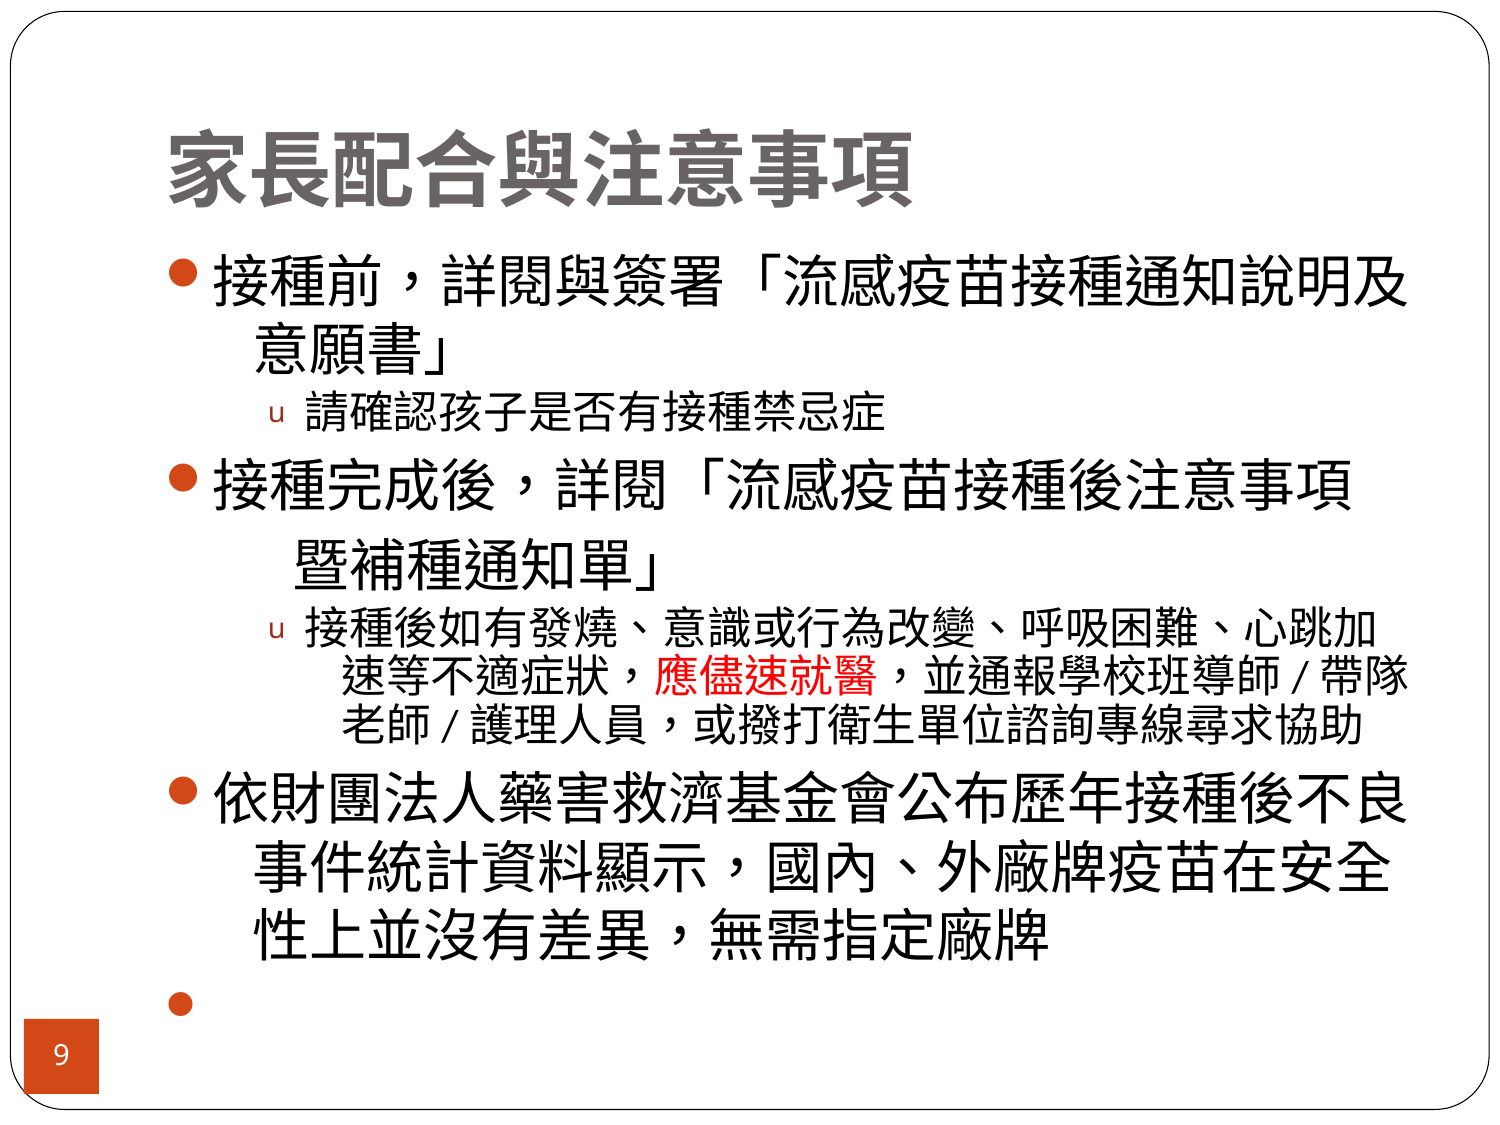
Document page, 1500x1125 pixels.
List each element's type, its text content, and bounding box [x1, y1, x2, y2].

text_box [23, 1018, 99, 1094]
title 家長配合與注意事項 [150, 45, 1426, 233]
list 接種前，詳閱與簽署「流感疫苗接種通知說明及意願書」 請確認孩子是否有接種禁忌症 接種完成後，詳閱「流感疫苗接種後注意事項 暨補種通知單」 接種後如有發燒、意識或行為改變、呼吸困難、心跳加速等不適症狀，應儘速就醫，並通報學校班導師/帶隊老師/護理人員，或撥打衛生單位諮詢專線尋求協助 依財團法人藥害救濟基金會公布歷年接種後不良事件統計資料顯示，國內、外廠牌疫苗在安全性上並沒有差異，無需指定廠牌 [150, 237, 1426, 988]
